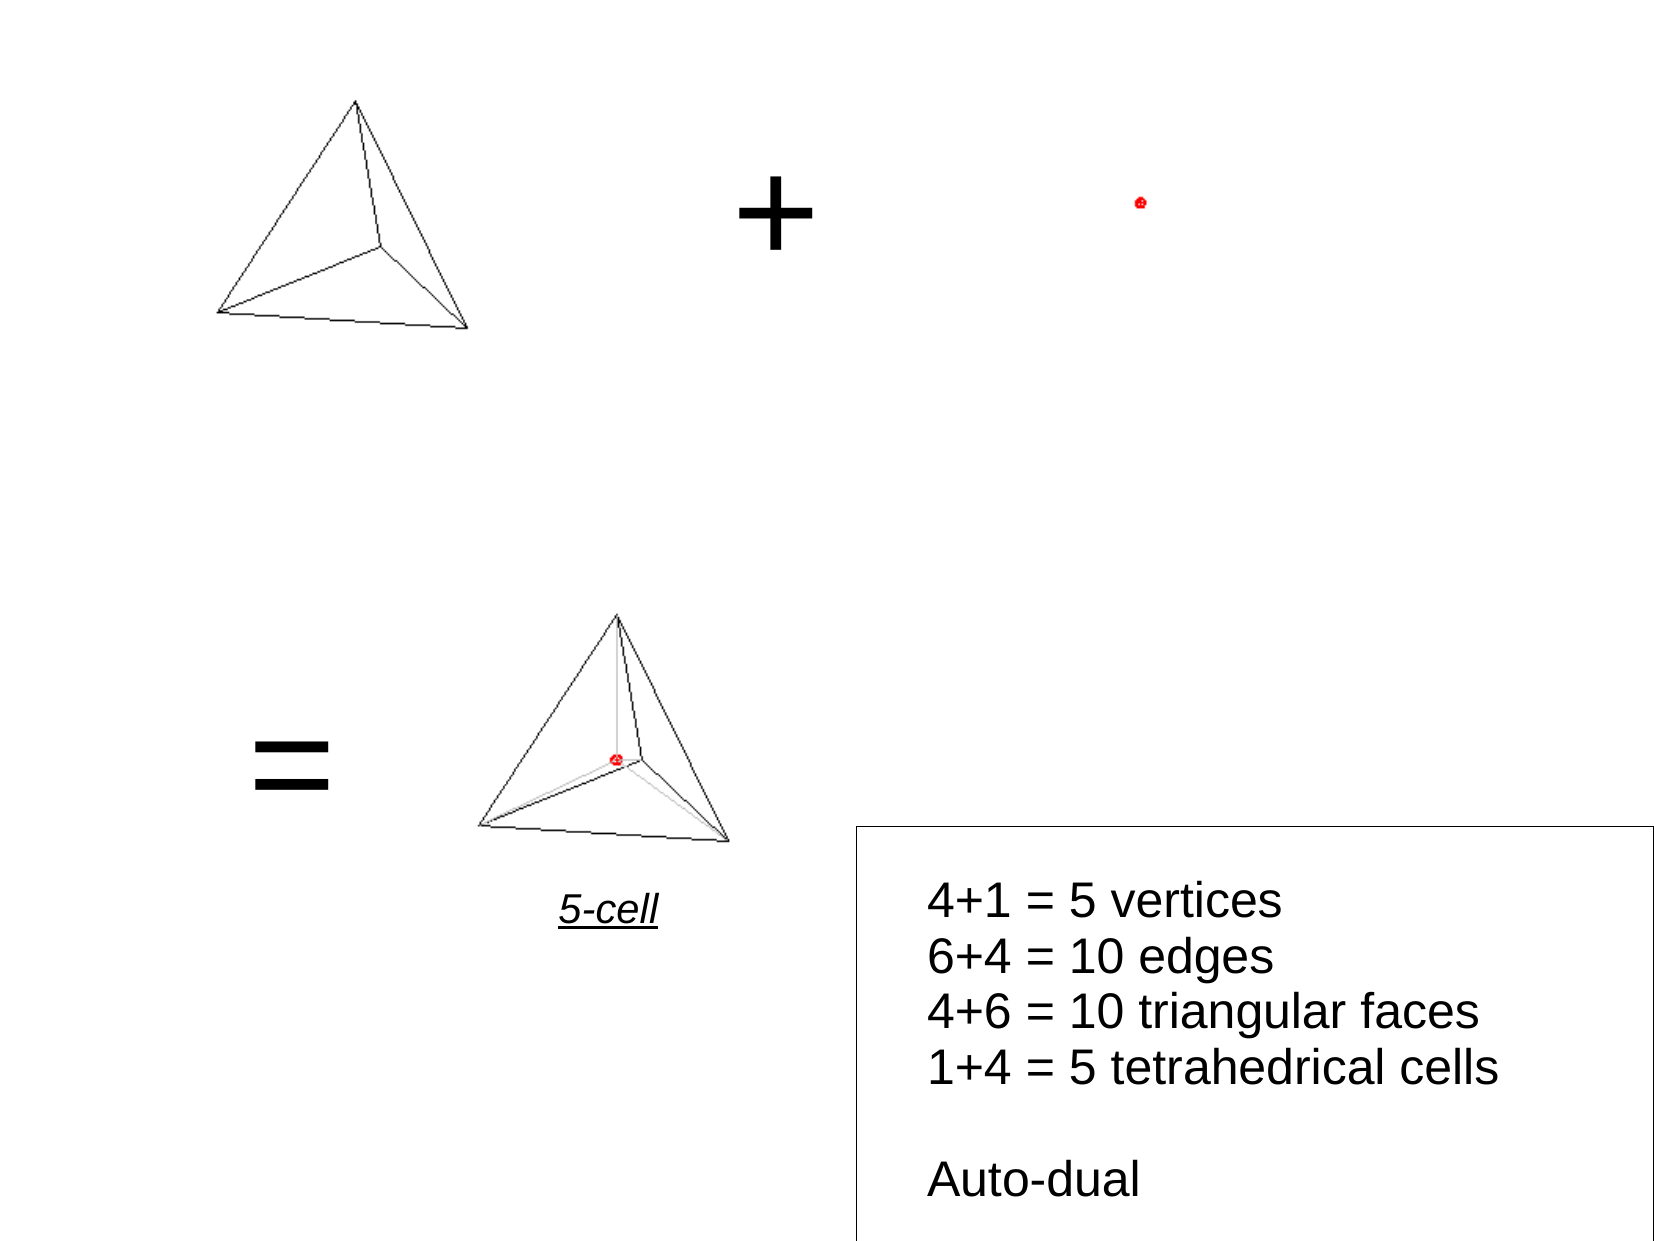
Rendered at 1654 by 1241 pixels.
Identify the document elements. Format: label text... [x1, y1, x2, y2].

picture [206, 88, 476, 345]
text_box + [702, 127, 851, 296]
text_box 4+1 = 5 vertices 6+4 = 10 edges 4+6 = 10 triangular faces 1+4 = 5 tetrahedrical cells Auto-dual [927, 856, 1607, 1223]
text_box 5-cell [472, 879, 745, 939]
picture [461, 600, 739, 858]
picture [1132, 194, 1155, 225]
text_box = [218, 679, 367, 847]
